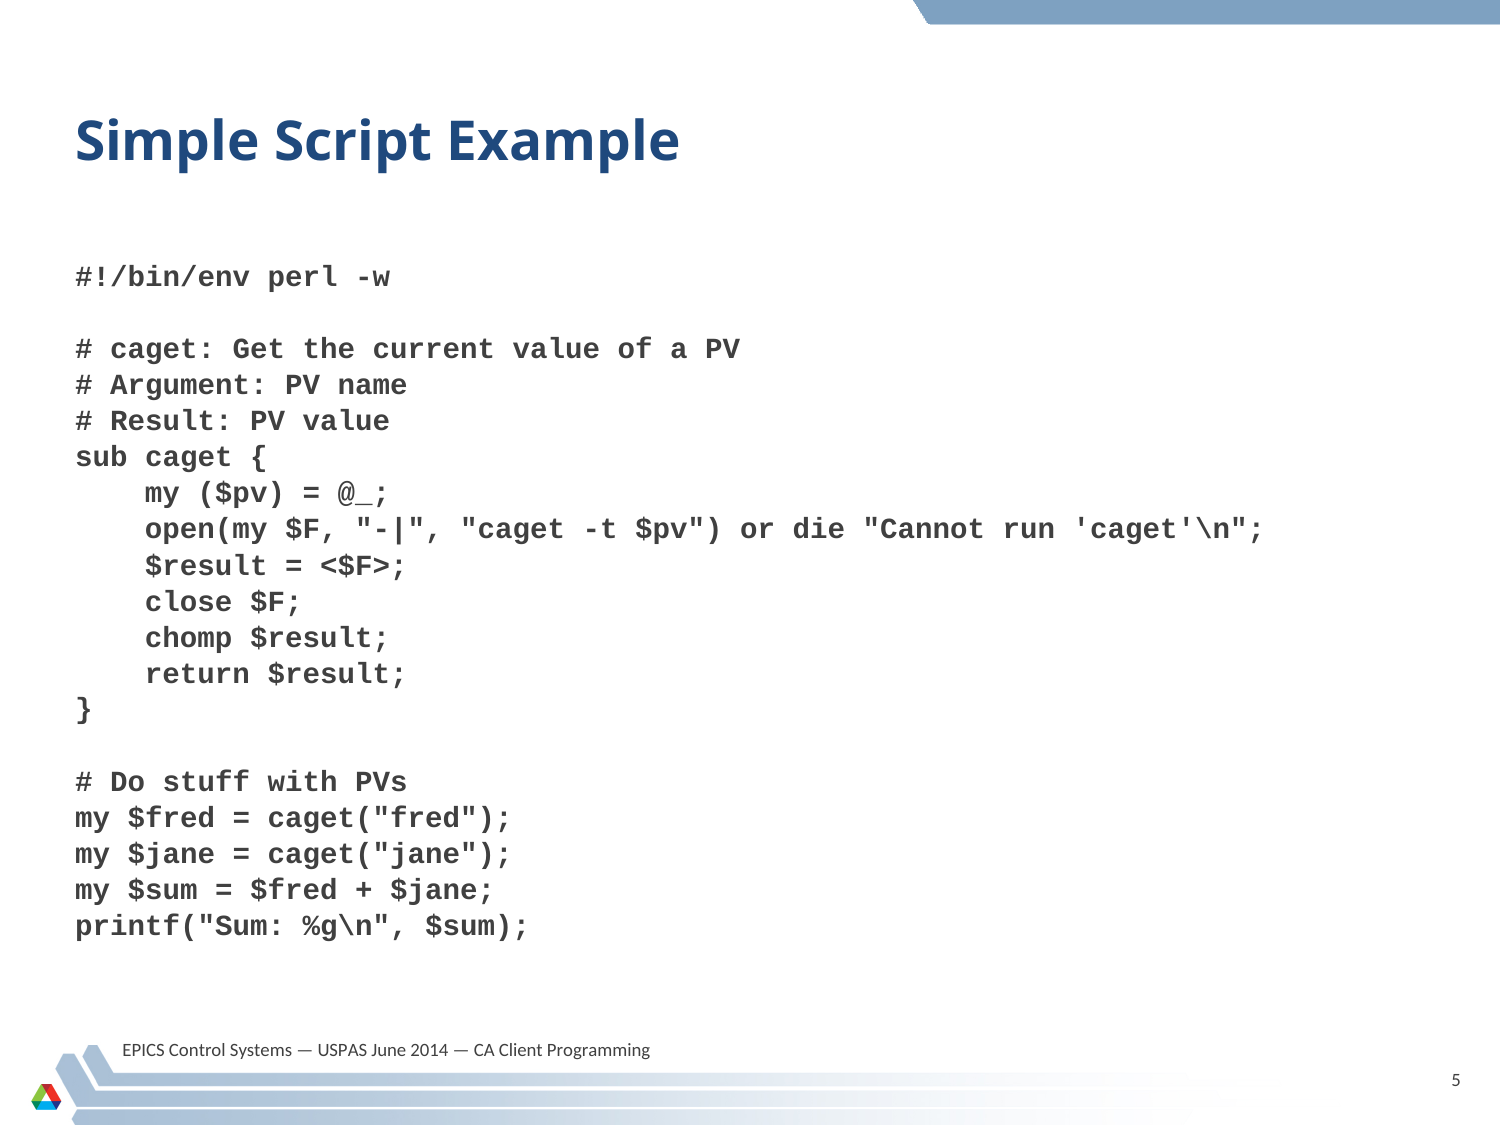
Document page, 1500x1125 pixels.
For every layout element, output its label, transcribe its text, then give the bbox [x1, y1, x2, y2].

picture [0, 0, 1500, 26]
list #!/bin/env perl -w # caget: Get the current value of a PV # Argument: PV name # Result: PV value sub caget { my ($pv) = @_; open(my $F, "-|", "caget -t $pv") or die "Cannot run 'caget'\n"; $result = <$F>; close $F; chomp $result; return $result; } # Do stuff with PVs my $fred = caget("fred"); my $jane = caget("jane"); my $sum = $fred + $jane; printf("Sum: %g\n", $sum); [75, 262, 1426, 1006]
title Simple Script Example [75, 106, 1426, 171]
picture [0, 1037, 1500, 1125]
